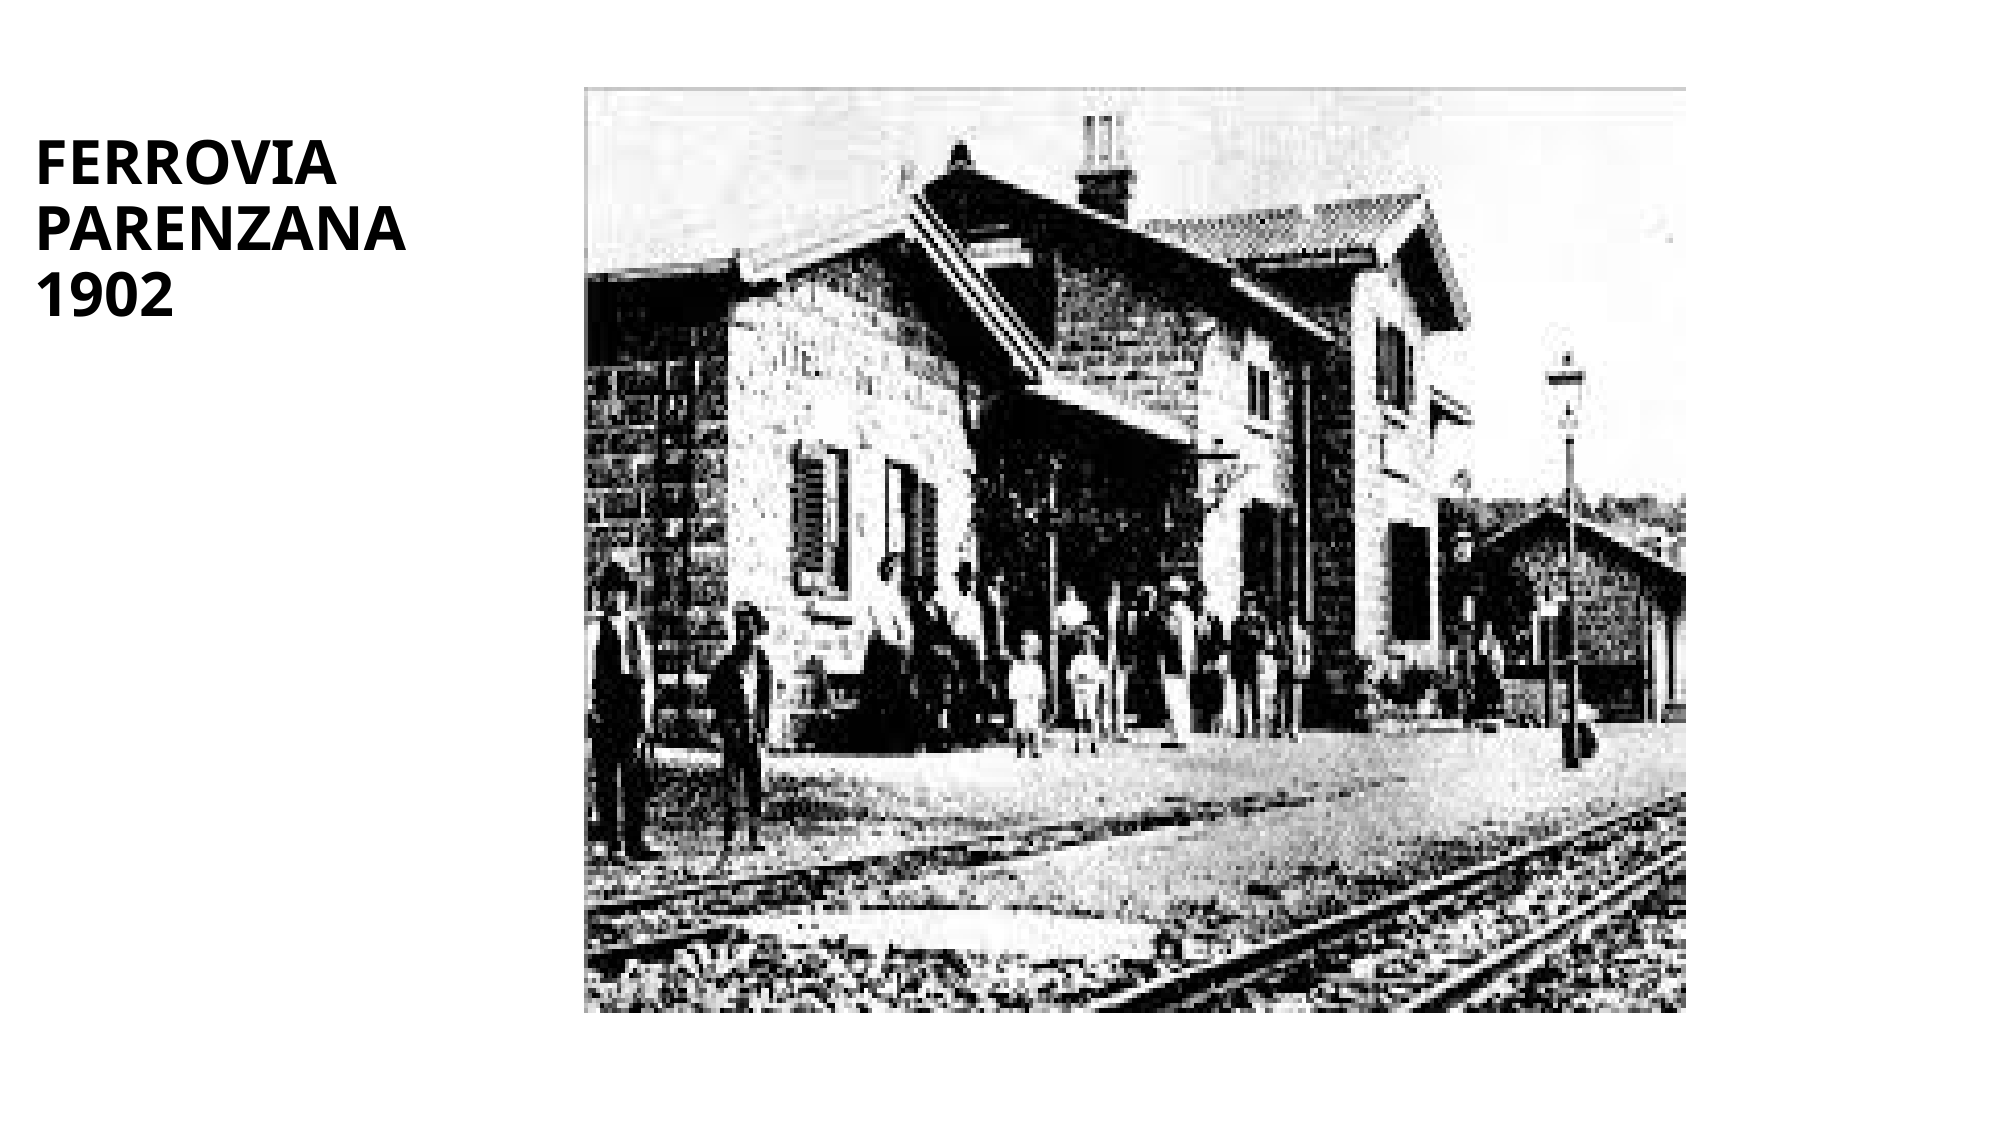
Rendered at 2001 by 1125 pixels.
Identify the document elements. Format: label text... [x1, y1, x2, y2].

title FERROVIA PARENZANA 1902 [19, 75, 470, 338]
picture [584, 88, 1686, 1013]
